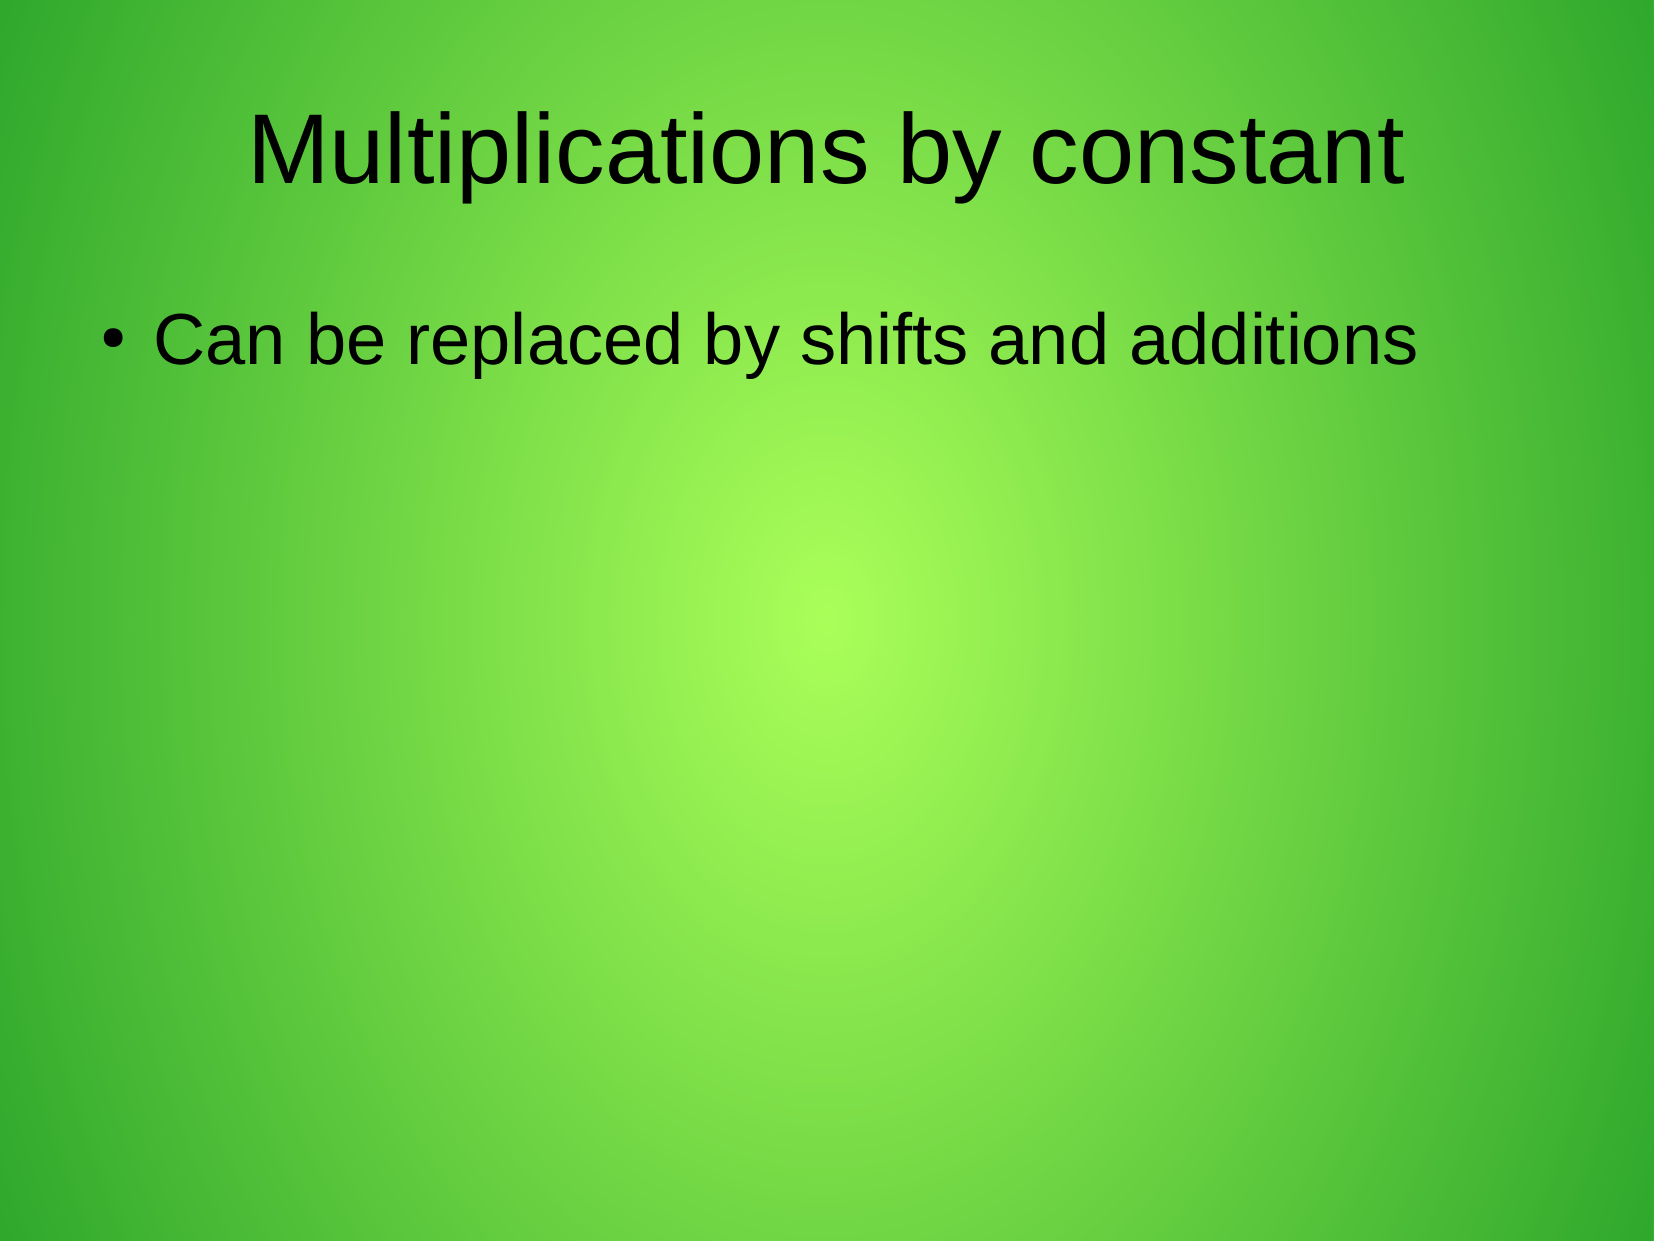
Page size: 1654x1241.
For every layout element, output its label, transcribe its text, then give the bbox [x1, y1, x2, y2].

list Can be replaced by shifts and additions [82, 299, 1571, 1019]
title Multiplications by constant [82, 47, 1571, 252]
